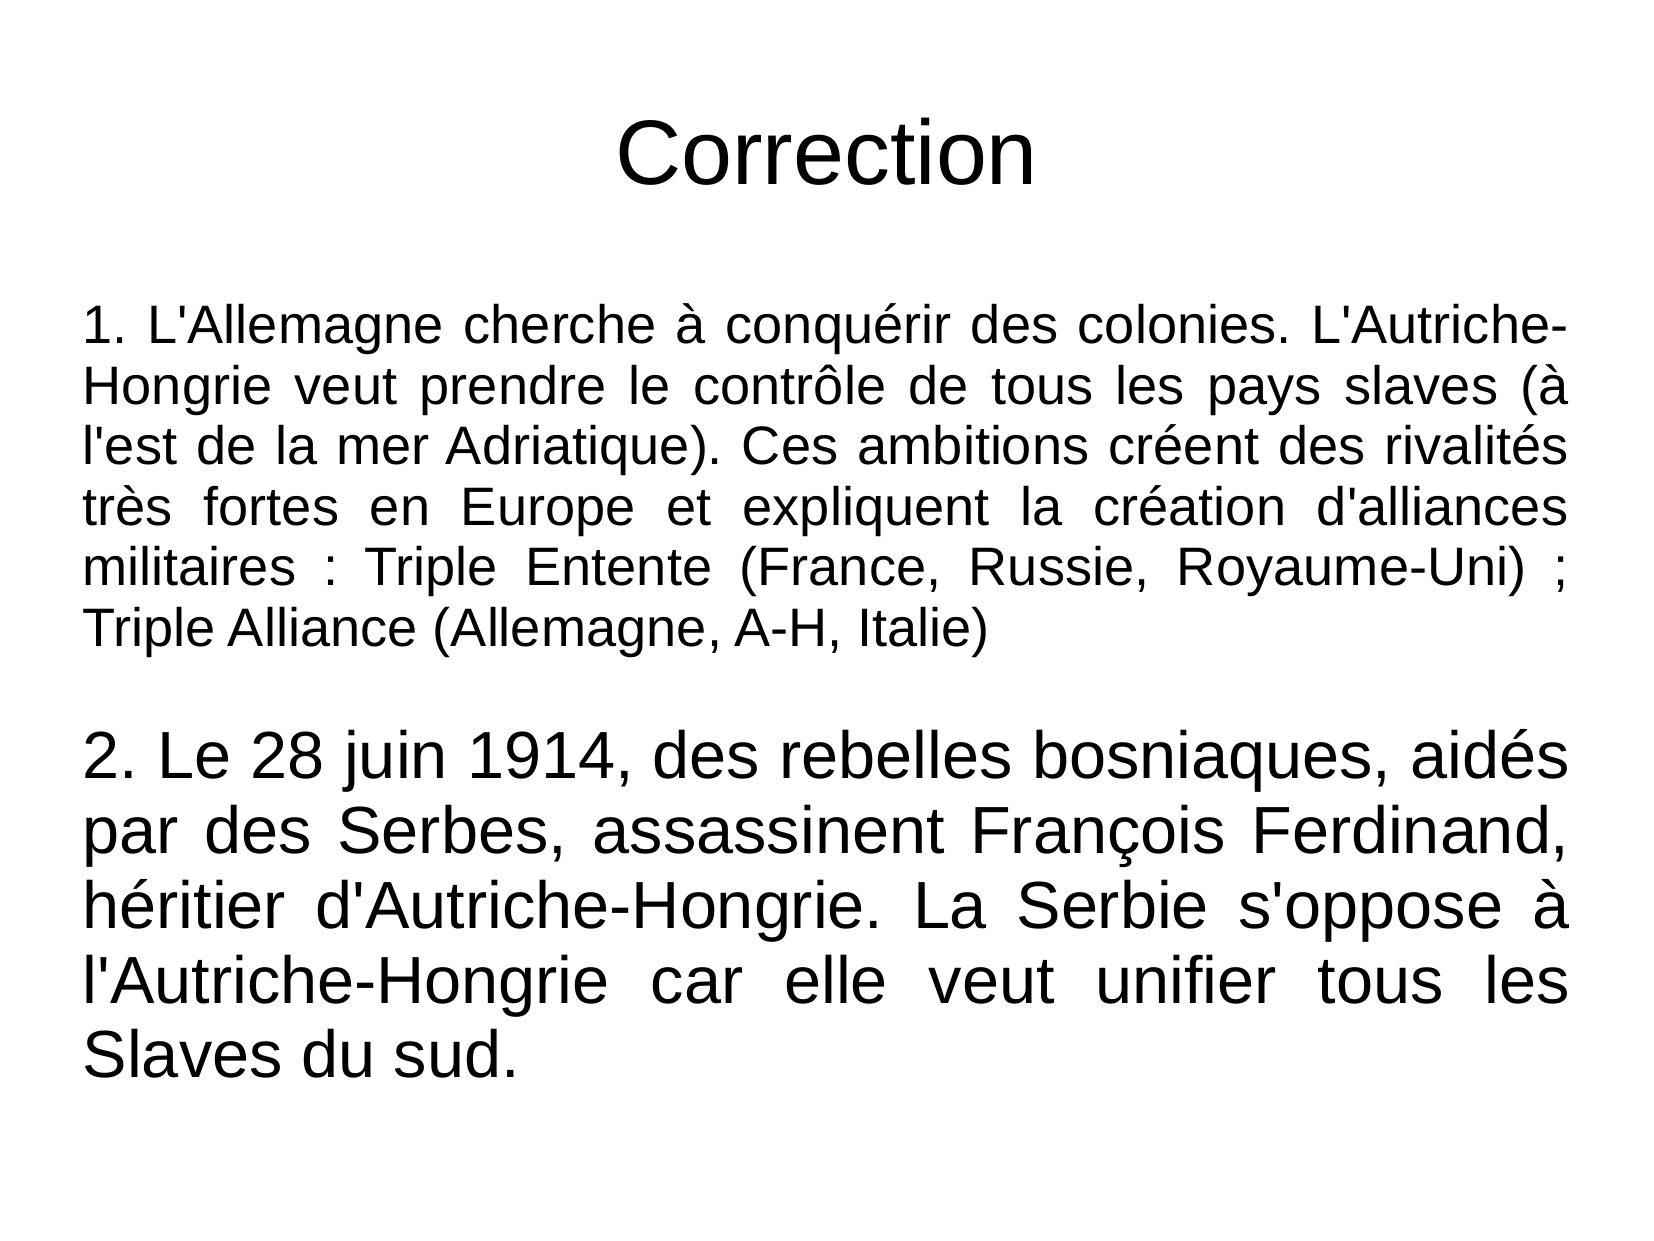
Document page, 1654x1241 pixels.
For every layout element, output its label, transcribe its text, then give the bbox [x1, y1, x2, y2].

subtitle 1. L'Allemagne cherche à conquérir des colonies. L'Autriche-Hongrie veut prendre le contrôle de tous les pays slaves (à l'est de la mer Adriatique). Ces ambitions créent des rivalités très fortes en Europe et expliquent la création d'alliances militaires : Triple Entente (France, Russie, Royaume-Uni) ; Triple Alliance (Allemagne, A-H, Italie) 2. Le 28 juin 1914, des rebelles bosniaques, aidés par des Serbes, assassinent François Ferdinand, héritier d'Autriche-Hongrie. La Serbie s'oppose à l'Autriche-Hongrie car elle veut unifier tous les Slaves du sud. [82, 291, 1571, 1096]
title Correction [82, 56, 1571, 250]
